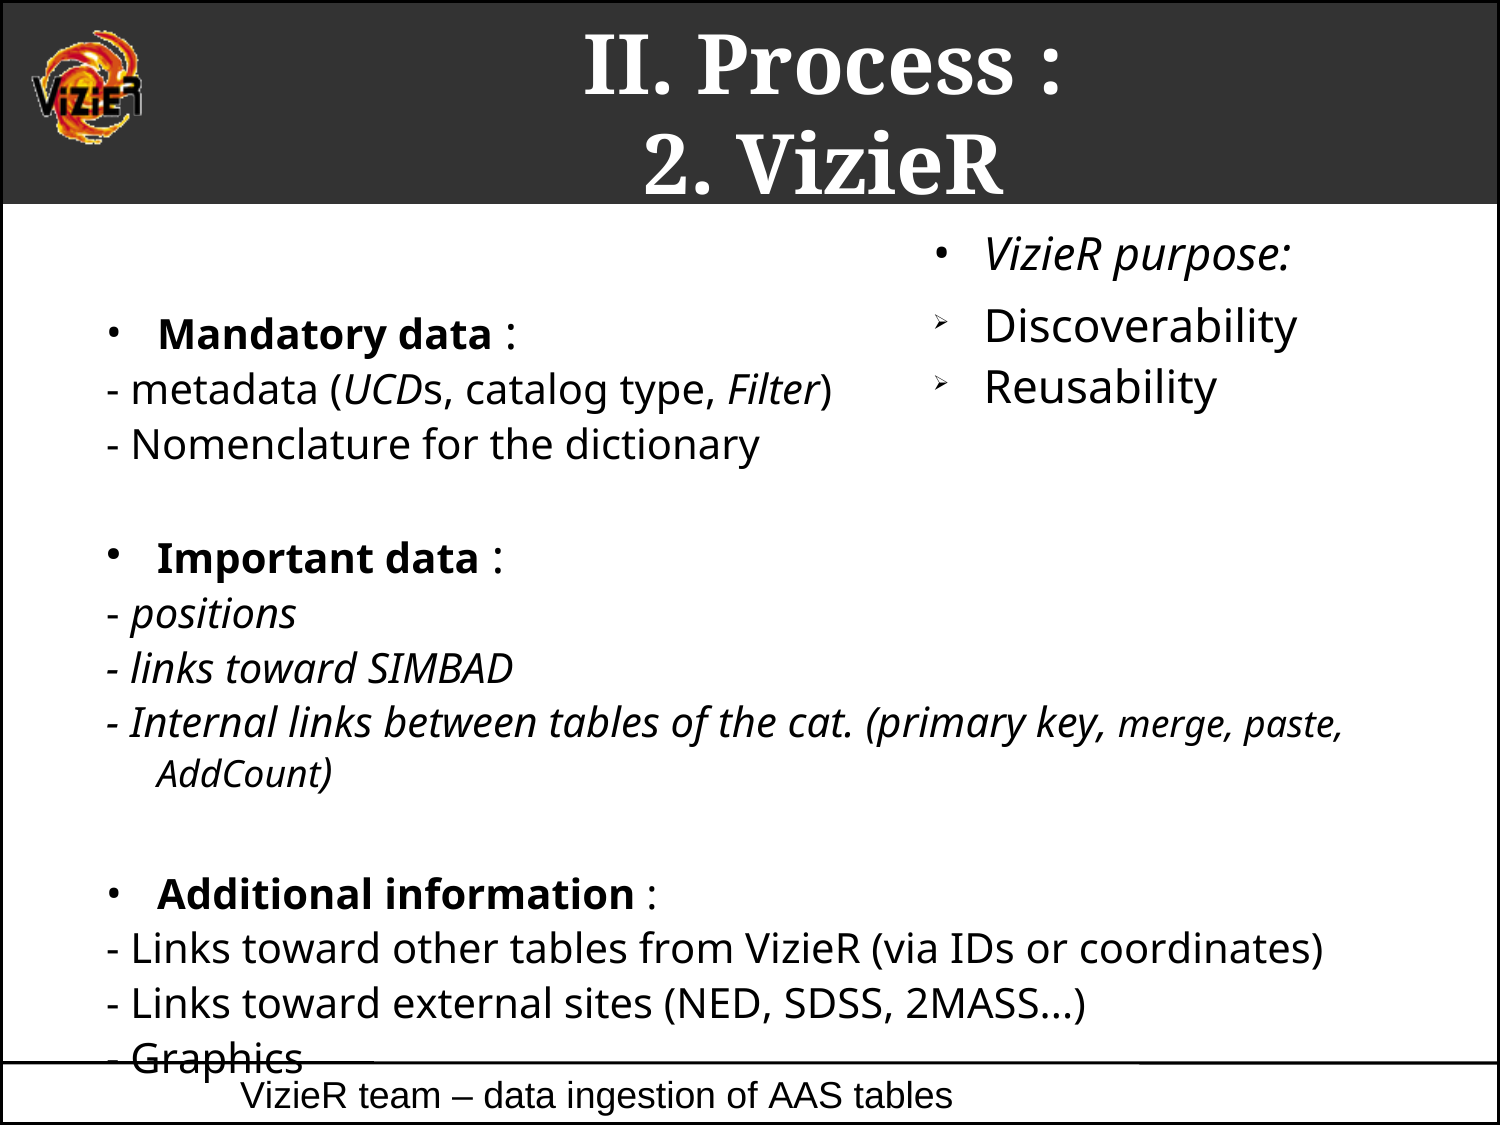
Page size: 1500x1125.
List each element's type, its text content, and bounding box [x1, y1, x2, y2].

title II. Process : 2. VizieR [147, 3, 1500, 219]
picture [29, 29, 147, 148]
list Mandatory data : - metadata (UCDs, catalog type, Filter) - Nomenclature for the dictionary ‏ Important data : - positions - links toward SIMBAD - Internal links between tables of the cat. (primary key, merge, paste, AddCount) Additional information : - Links toward other tables from VizieR (via IDs or coordinates)‏ - Links toward external sites (NED, SDSS, 2MASS...) - Graphics [106, 224, 1477, 1075]
list VizieR purpose: Discoverability Reusability [933, 224, 1382, 480]
